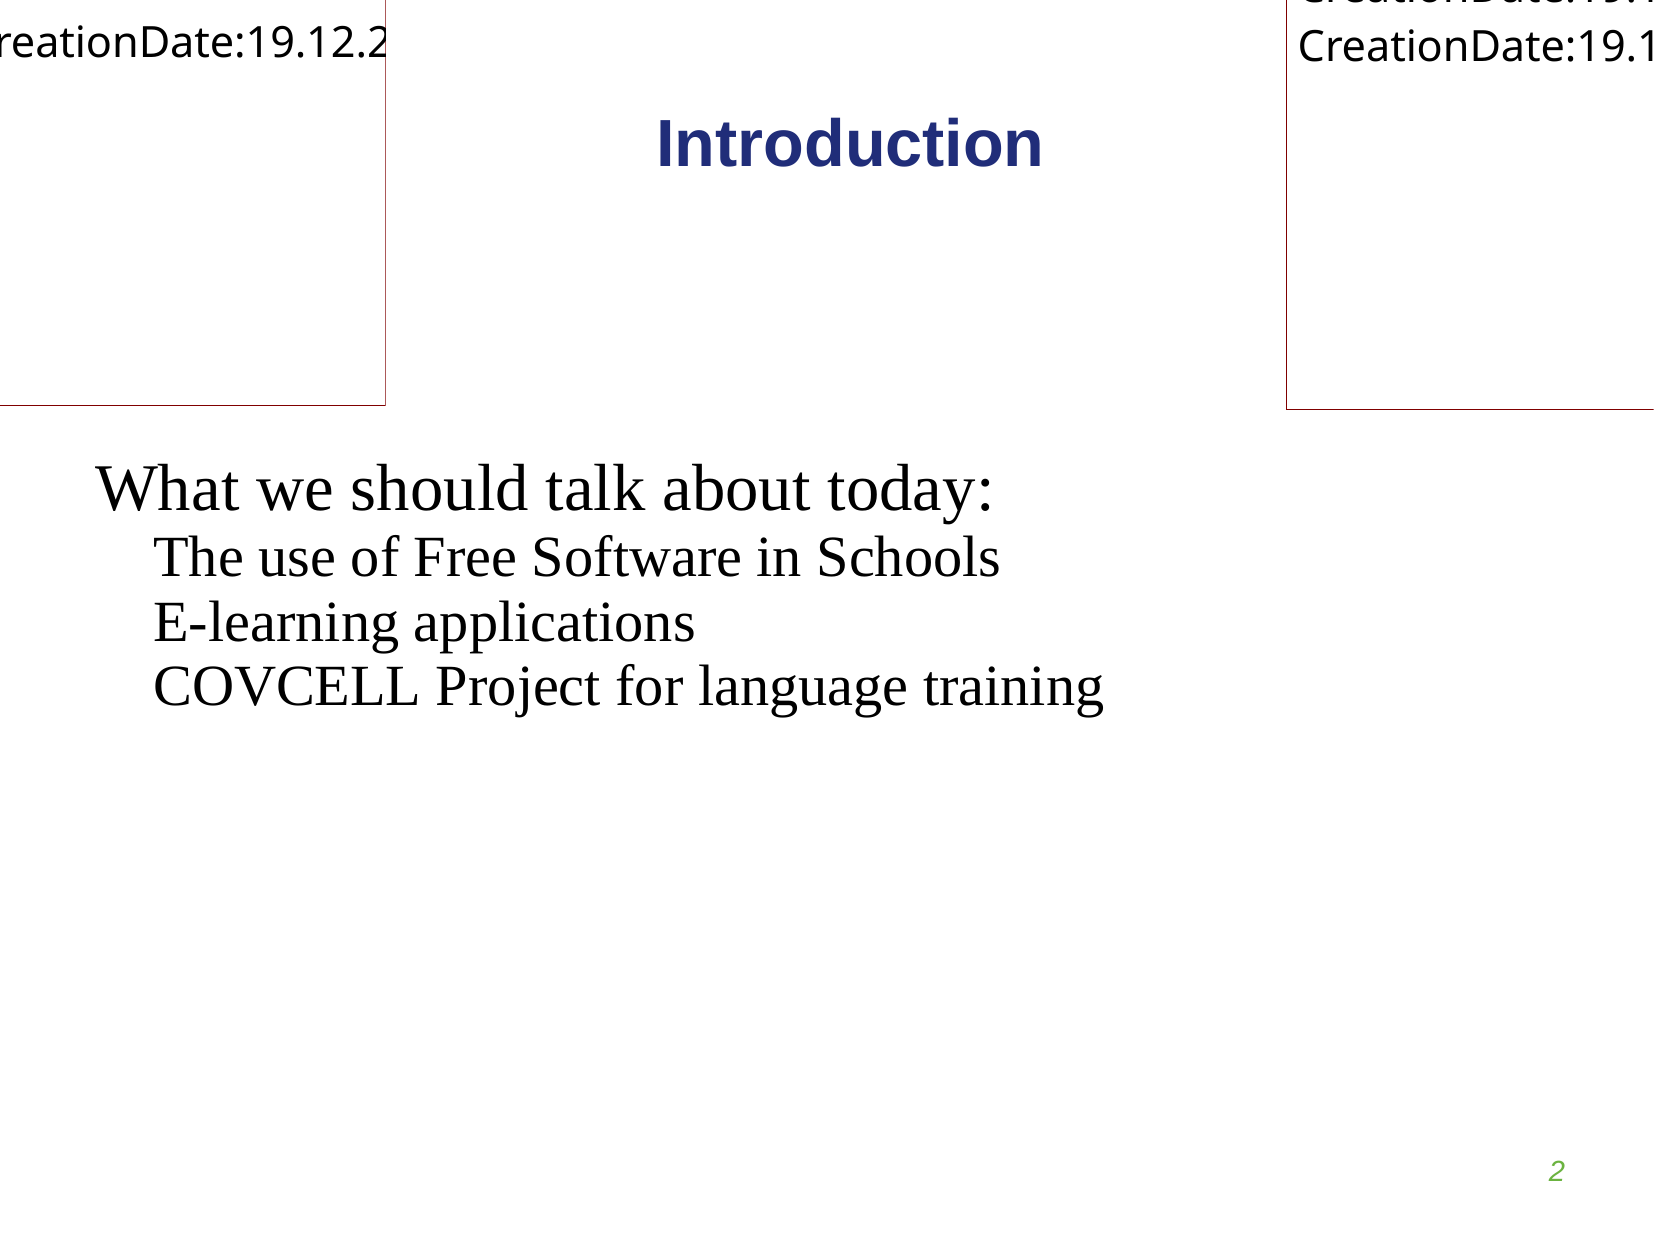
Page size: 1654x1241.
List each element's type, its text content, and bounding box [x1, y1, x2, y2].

title Introduction [409, 39, 1292, 247]
list What we should talk about today: The use of Free Software in Schools E-learning applications COVCELL Project for language training [59, 413, 1561, 1152]
